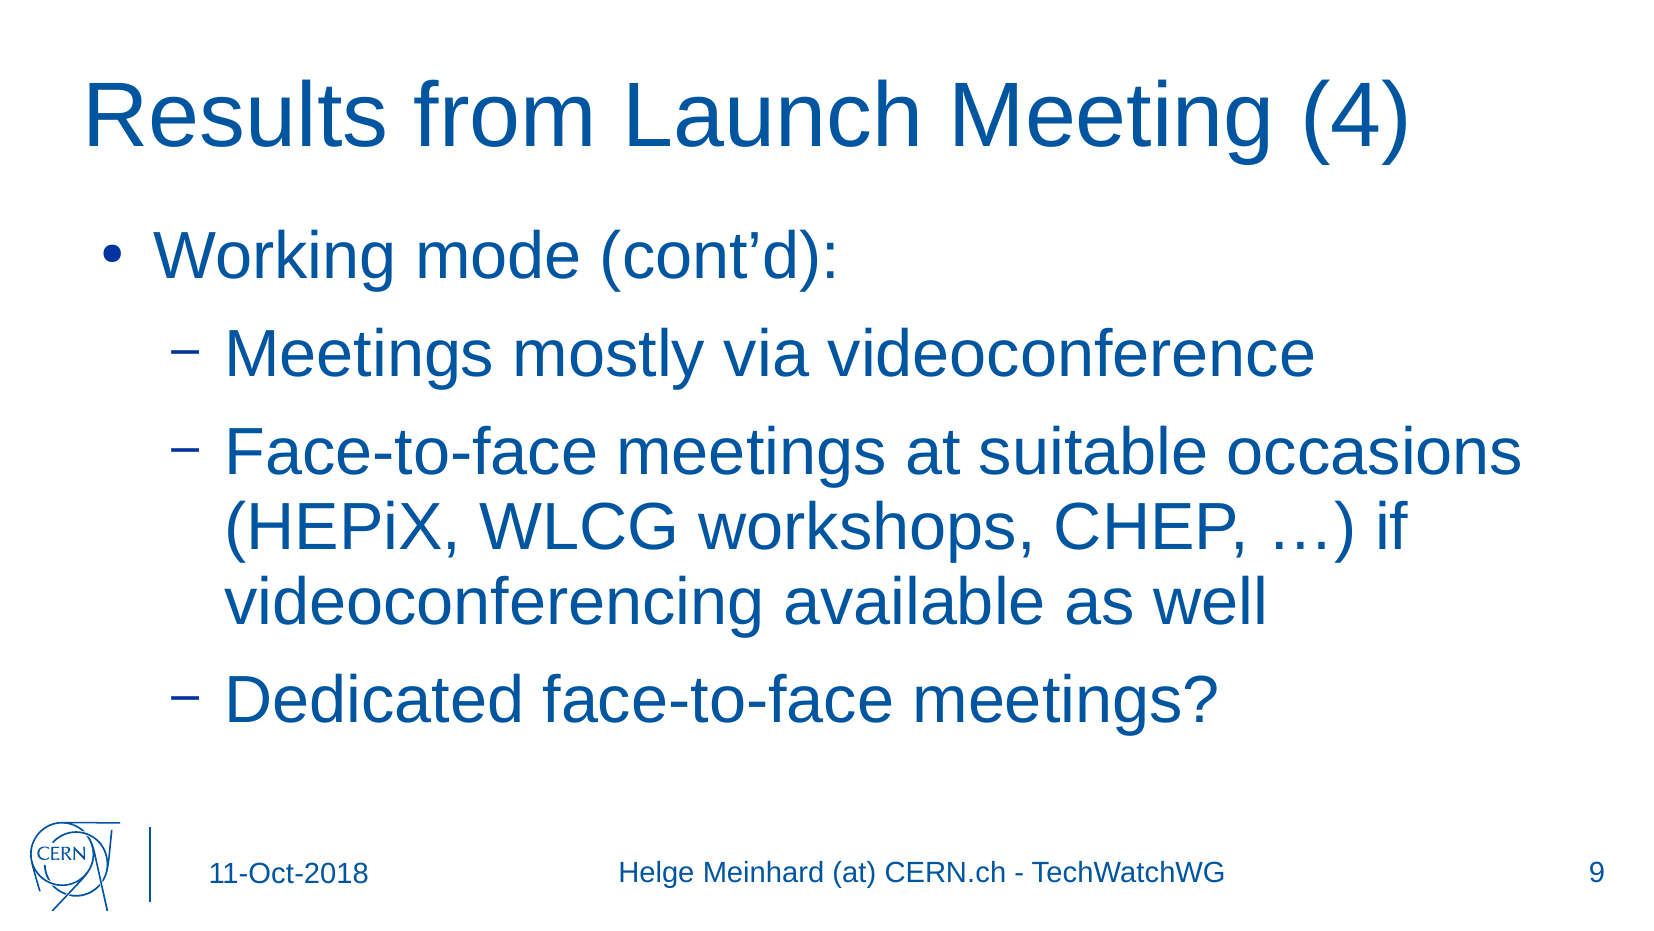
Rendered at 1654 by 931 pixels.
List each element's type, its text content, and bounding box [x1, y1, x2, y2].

title Results from Launch Meeting (4) [82, 37, 1571, 193]
list Working mode (cont’d): Meetings mostly via videoconference Face-to-face meetings at suitable occasions (HEPiX, WLCG workshops, CHEP, …) if videoconferencing available as well Dedicated face-to-face meetings? [82, 217, 1571, 757]
